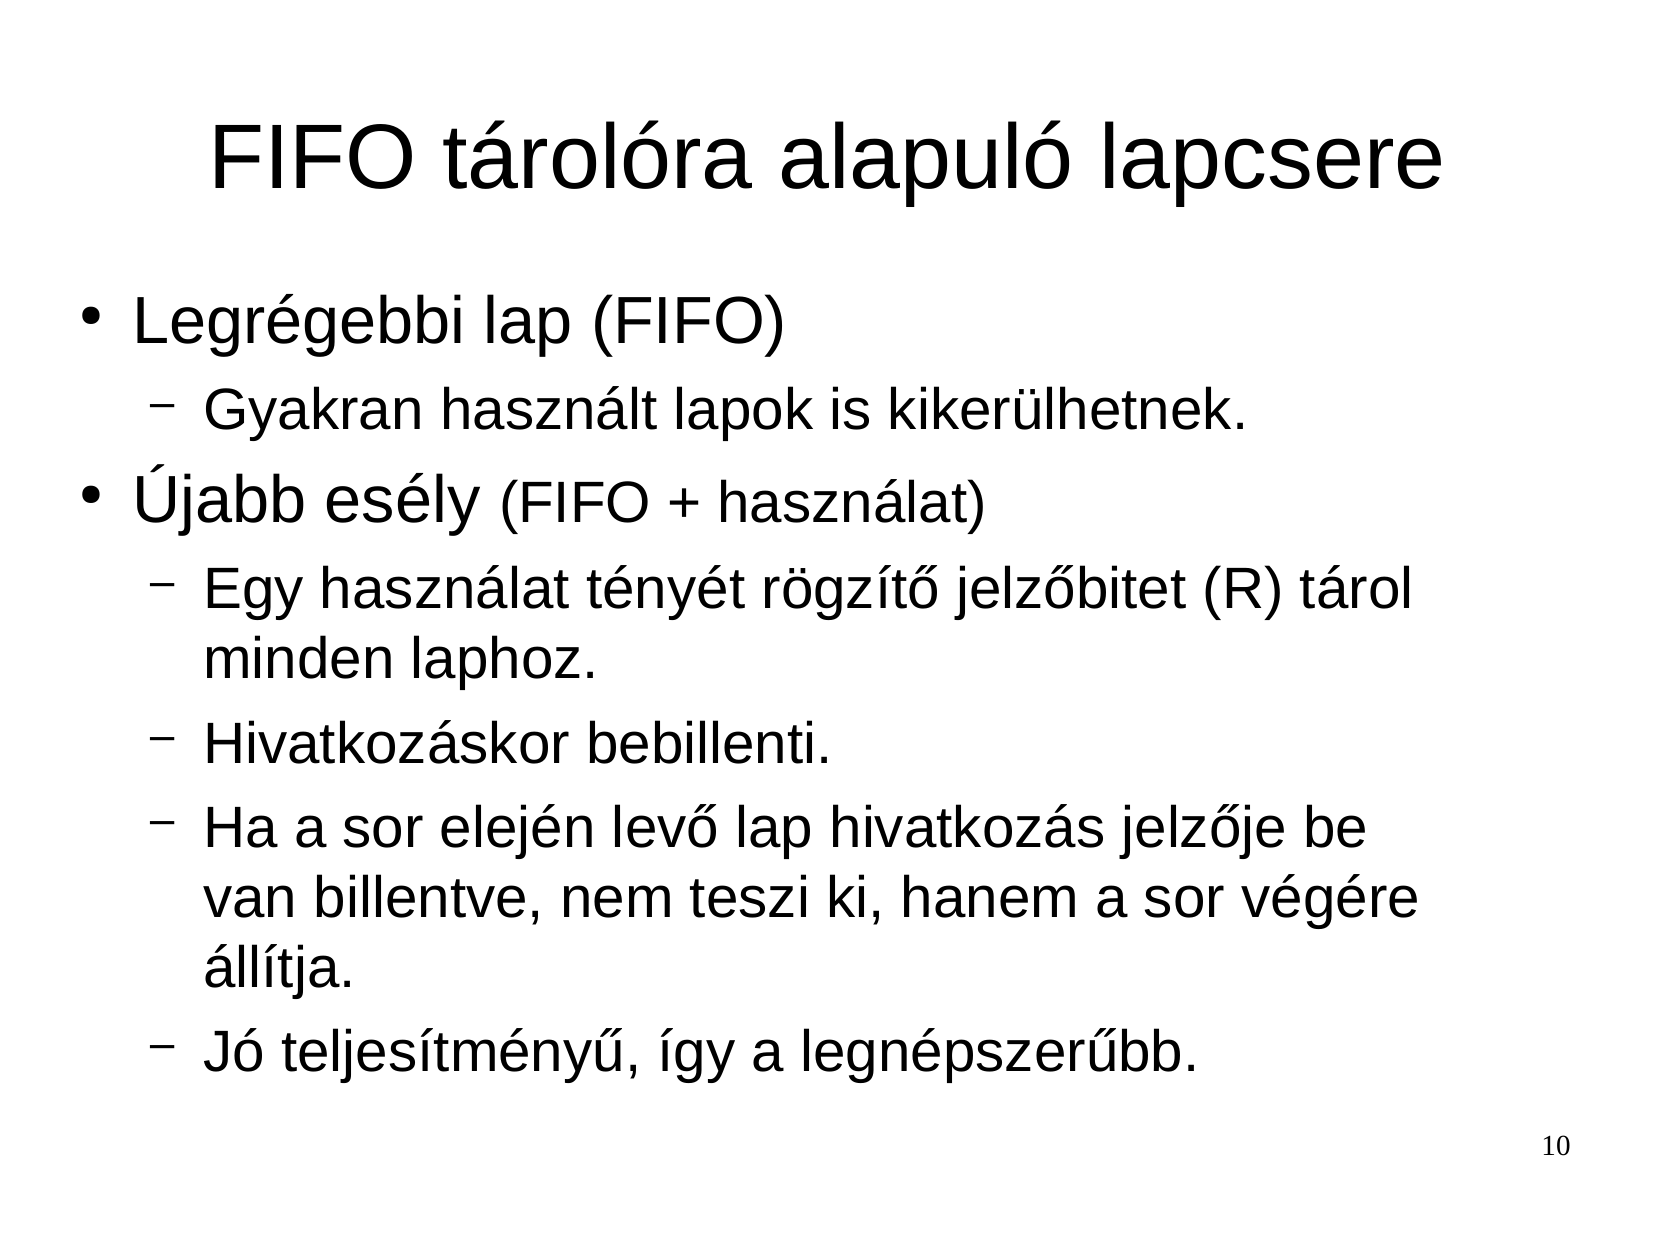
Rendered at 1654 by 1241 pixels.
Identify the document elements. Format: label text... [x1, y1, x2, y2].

title FIFO tárolóra alapuló lapcsere [94, 34, 1501, 270]
list Legrégebbi lap (FIFO) Gyakran használt lapok is kikerülhetnek. Újabb esély (FIFO + használat) Egy használat tényét rögzítő jelzőbitet (R) tárol minden laphoz. Hivatkozáskor bebillenti. Ha a sor elején levő lap hivatkozás jelzője be van billentve, nem teszi ki, hanem a sor végére állítja. Jó teljesítményű, így a legnépszerűbb. [46, 269, 1453, 1210]
